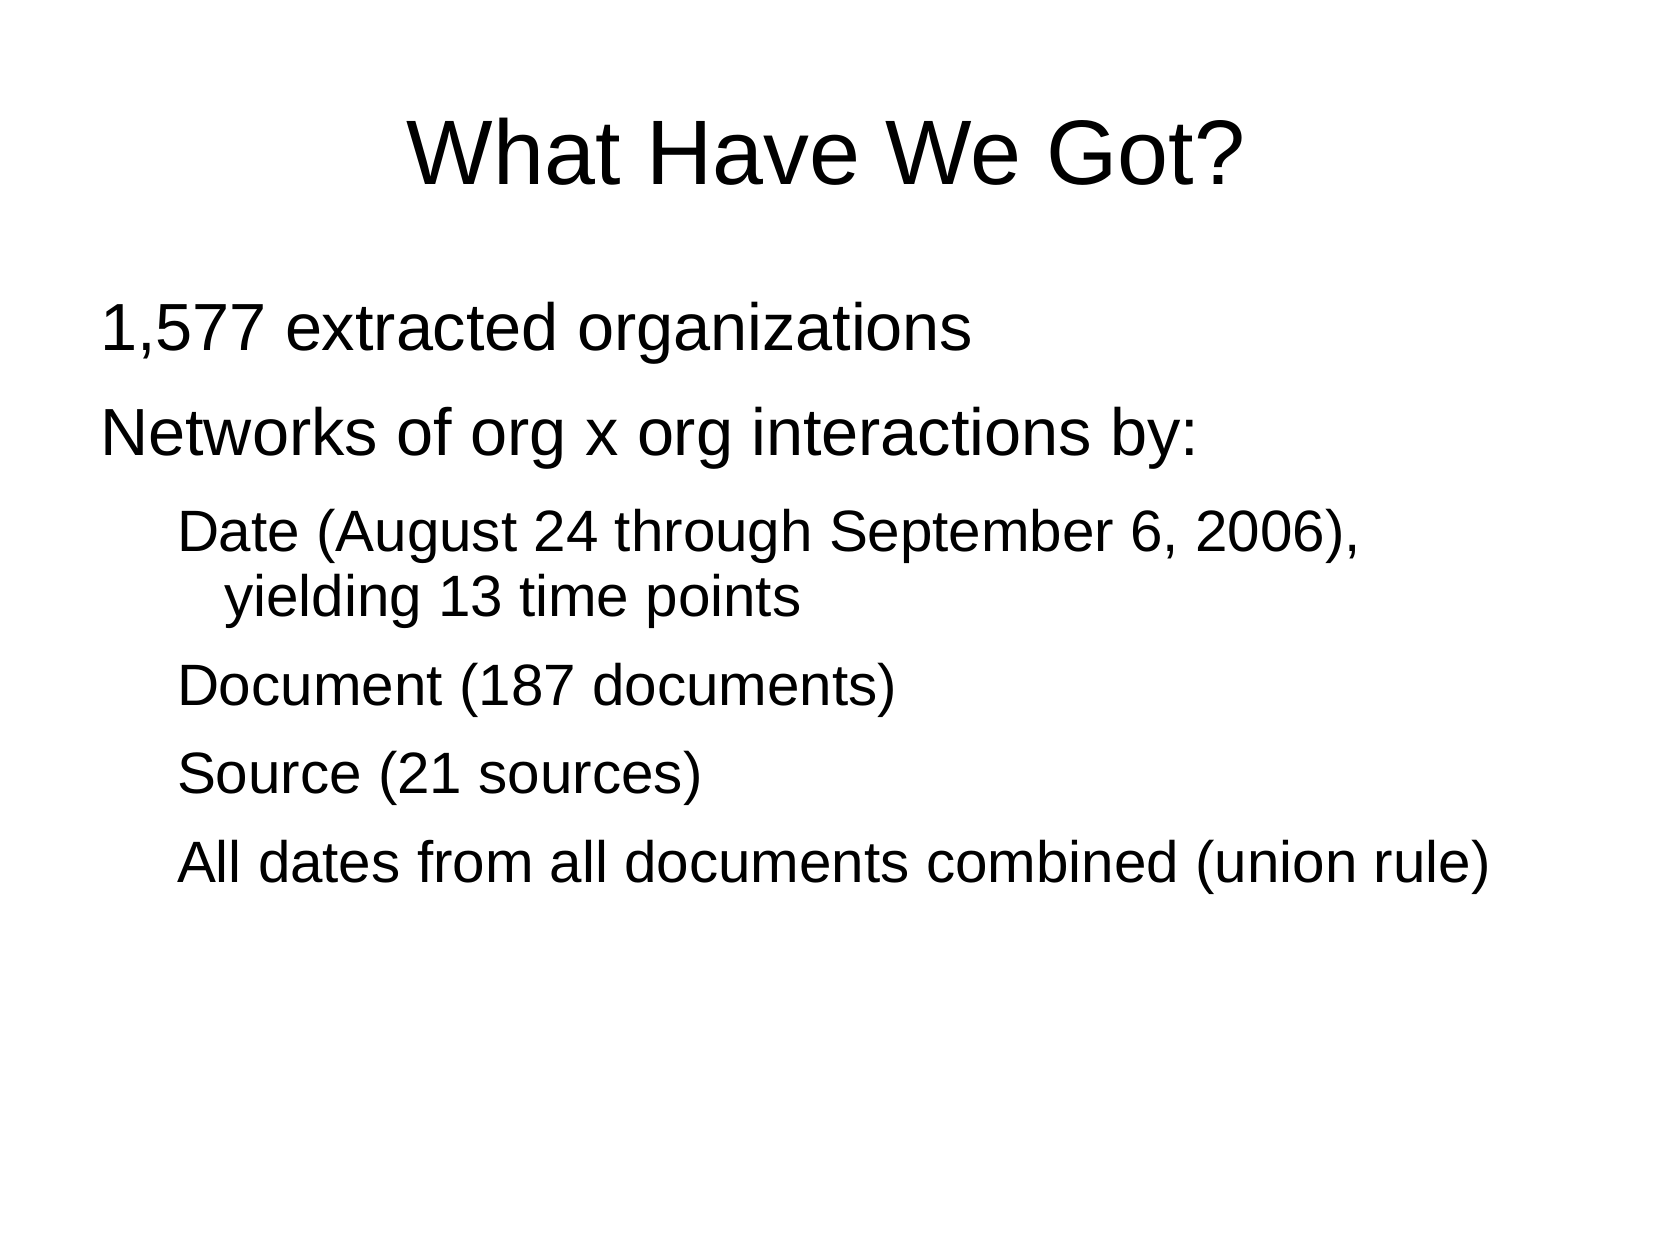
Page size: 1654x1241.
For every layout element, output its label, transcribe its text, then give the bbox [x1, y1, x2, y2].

title What Have We Got? [82, 49, 1571, 257]
list 1,577 extracted organizations Networks of org x org interactions by: Date (August 24 through September 6, 2006), yielding 13 time points Document (187 documents) Source (21 sources) All dates from all documents combined (union rule) [82, 290, 1571, 1109]
